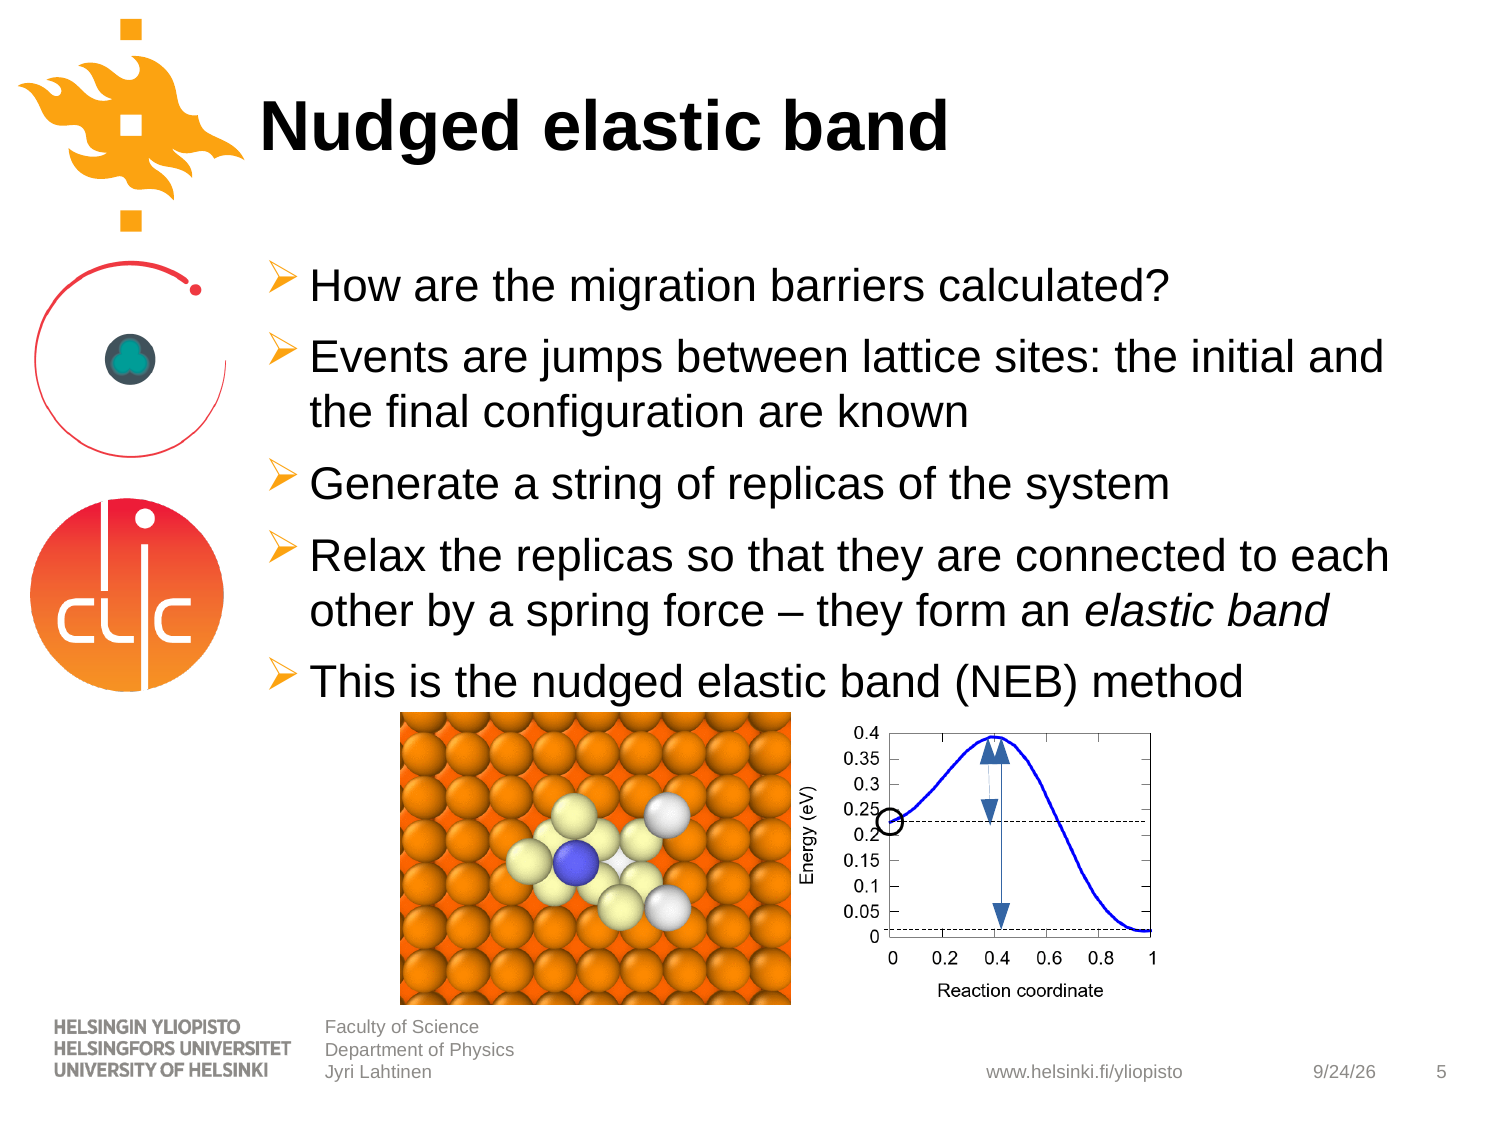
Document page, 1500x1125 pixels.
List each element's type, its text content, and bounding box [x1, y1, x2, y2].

title Nudged elastic band [259, 30, 1447, 214]
footer Faculty of Science Department of Physics Jyri Lahtinen [324, 1011, 750, 1083]
slide_number <number> [1376, 1011, 1447, 1083]
slide_number 10/18/17 [1230, 1011, 1376, 1083]
list How are the migration barriers calculated? Events are jumps between lattice sites: the initial and the final configuration are known Generate a string of replicas of the system Relax the replicas so that they are connected to each other by a spring force – they form an elastic band This is the nudged elastic band (NEB) method [265, 255, 1447, 988]
picture [400, 712, 1181, 1006]
picture [0, 255, 272, 740]
picture [53, 1017, 292, 1079]
